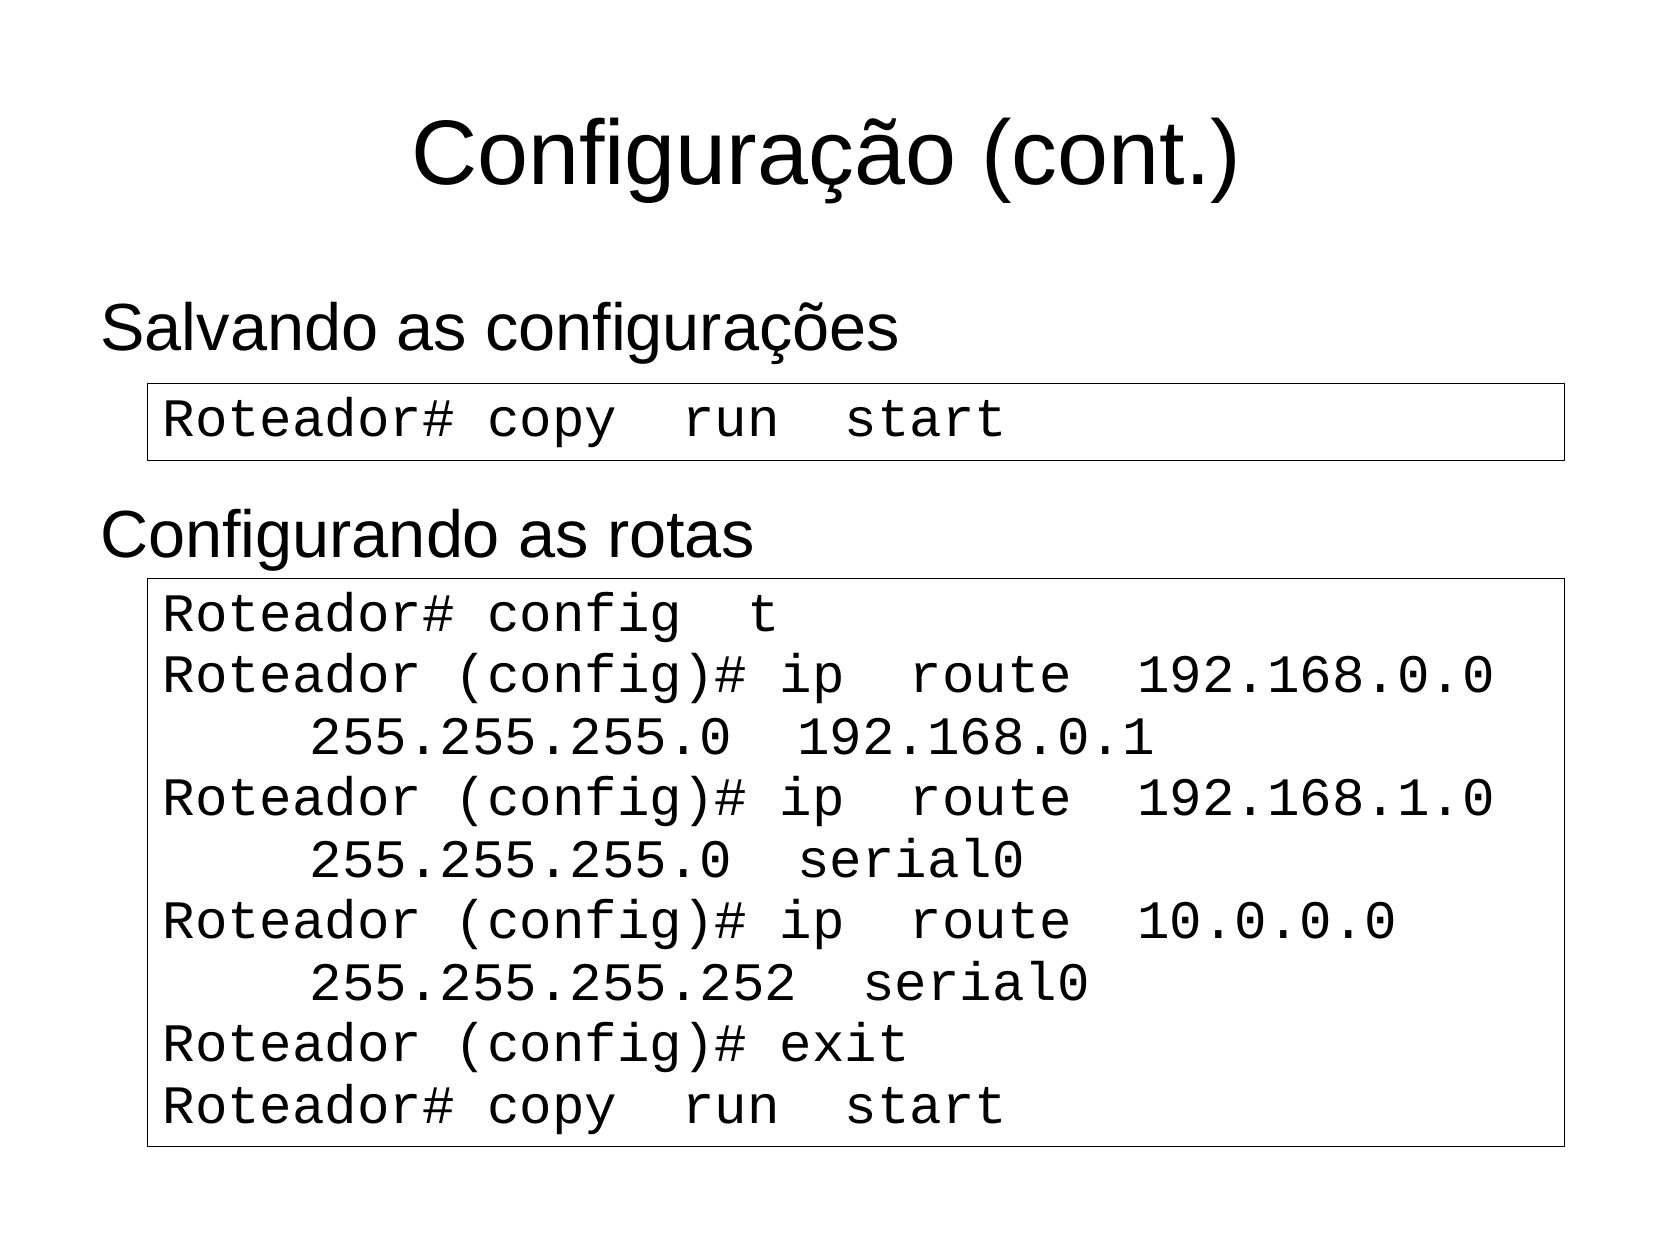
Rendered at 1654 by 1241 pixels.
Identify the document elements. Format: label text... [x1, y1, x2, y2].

list Salvando as configurações [82, 290, 1571, 460]
text_box Roteador# config t Roteador (config)# ip route 192.168.0.0 255.255.255.0 192.168.0.1 Roteador (config)# ip route 192.168.1.0 255.255.255.0 serial0 Roteador (config)# ip route 10.0.0.0 255.255.255.252 serial0 Roteador (config)# exit Roteador# copy run start [147, 578, 1565, 1114]
text_box Roteador# copy run start [147, 383, 1565, 457]
list Configurando as rotas [82, 496, 1571, 667]
title Configuração (cont.) [82, 49, 1571, 257]
